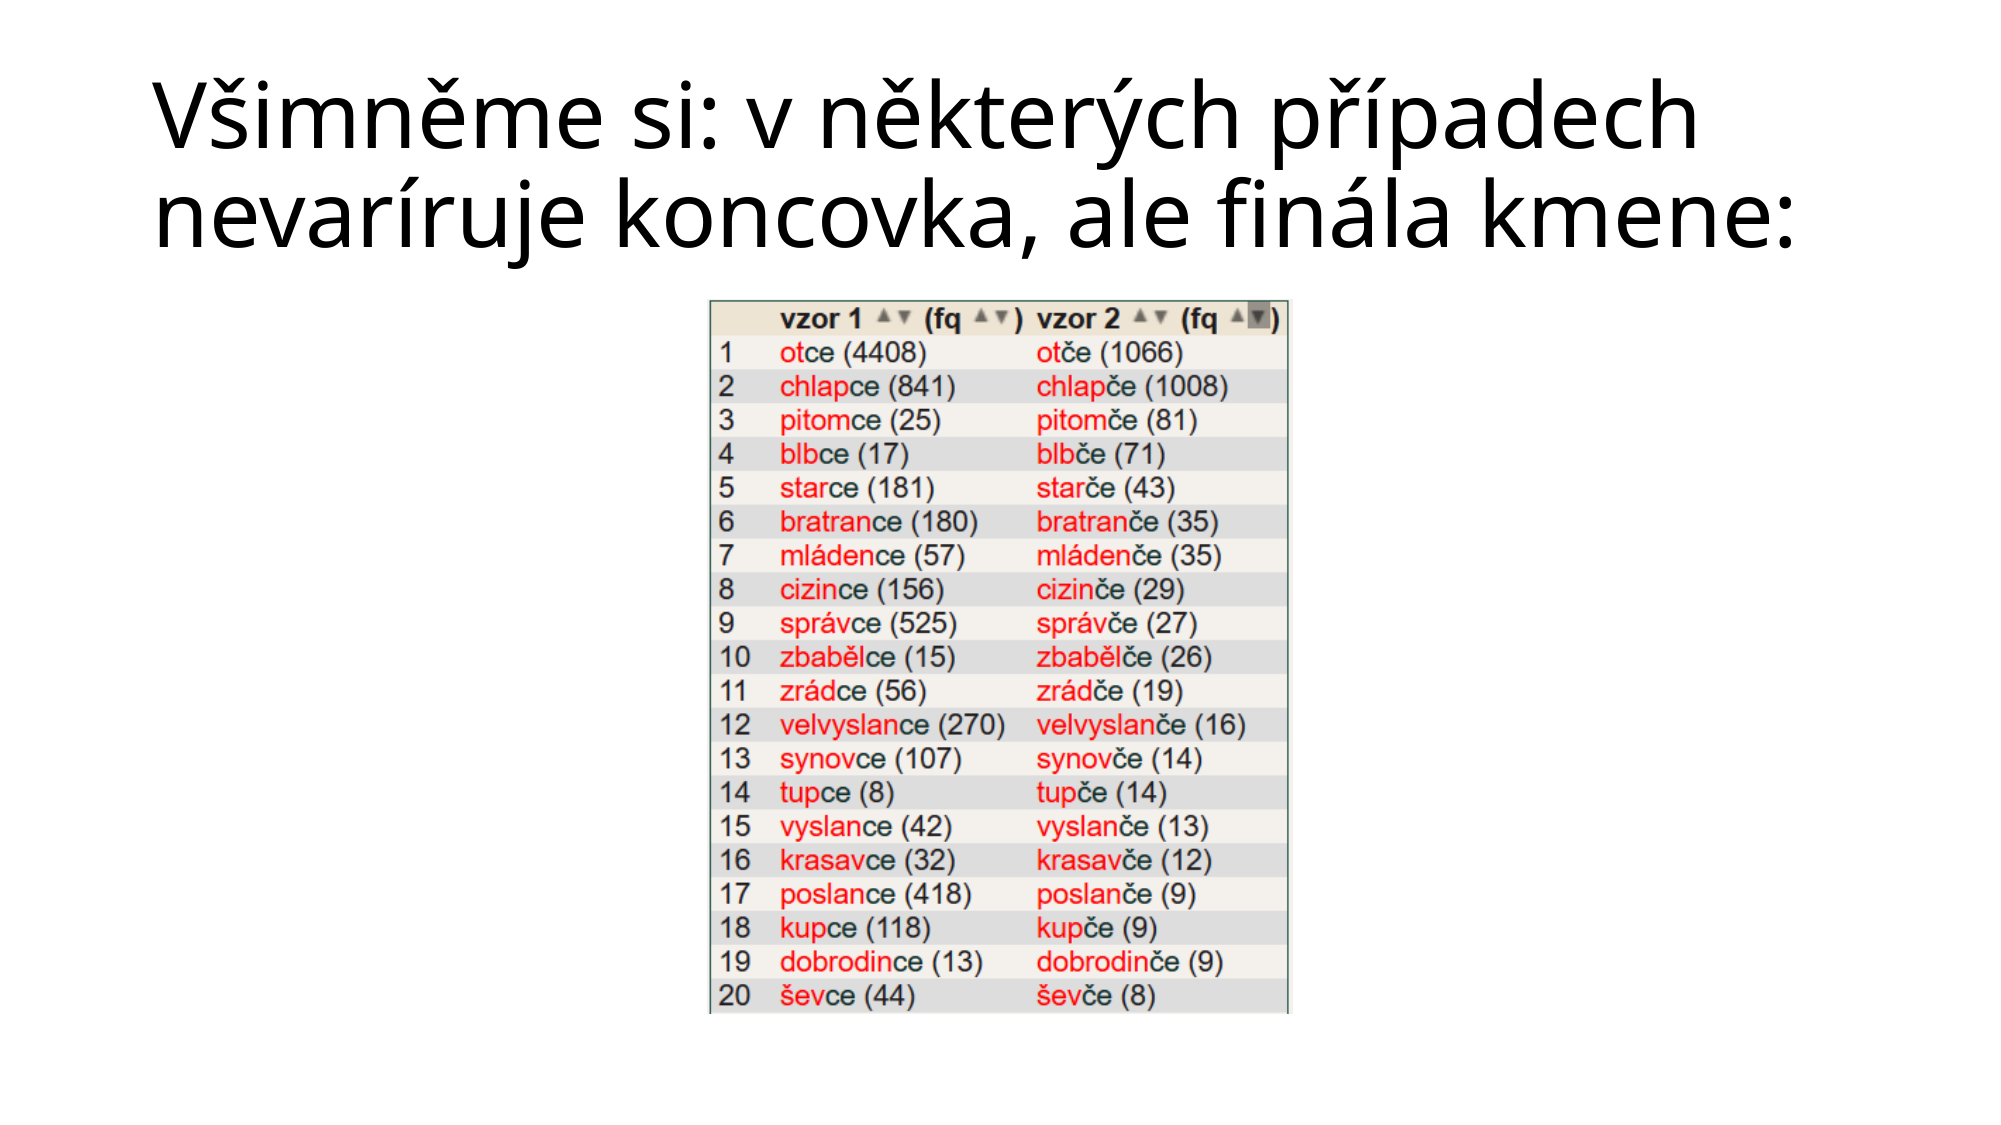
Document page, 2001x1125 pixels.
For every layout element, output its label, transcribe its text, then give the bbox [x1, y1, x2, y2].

picture [707, 299, 1293, 1014]
title Všimněme si: v některých případech nevaríruje koncovka, ale finála kmene: [137, 59, 1863, 278]
